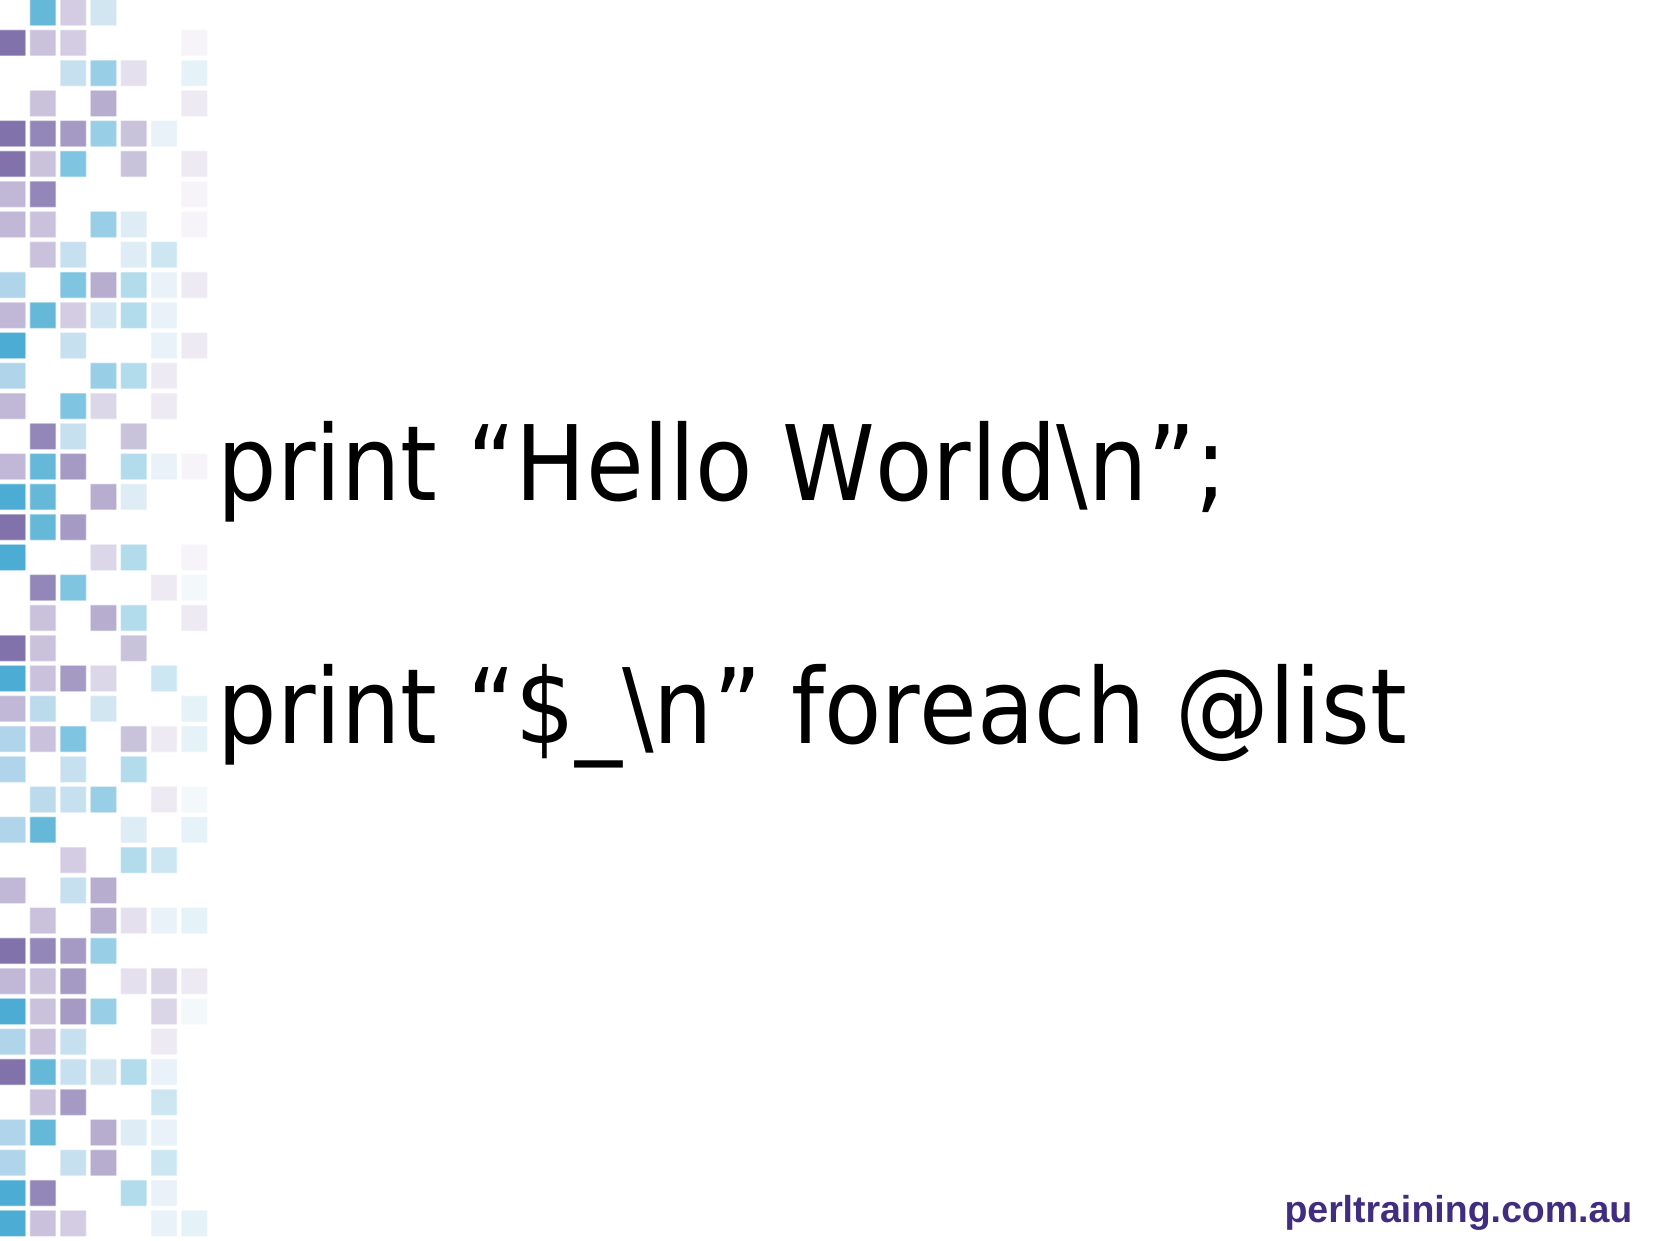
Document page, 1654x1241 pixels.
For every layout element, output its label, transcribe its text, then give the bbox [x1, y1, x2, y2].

picture [0, 0, 212, 1241]
title print “Hello World\n”; print “$_\n” foreach @list [82, 49, 1571, 1123]
